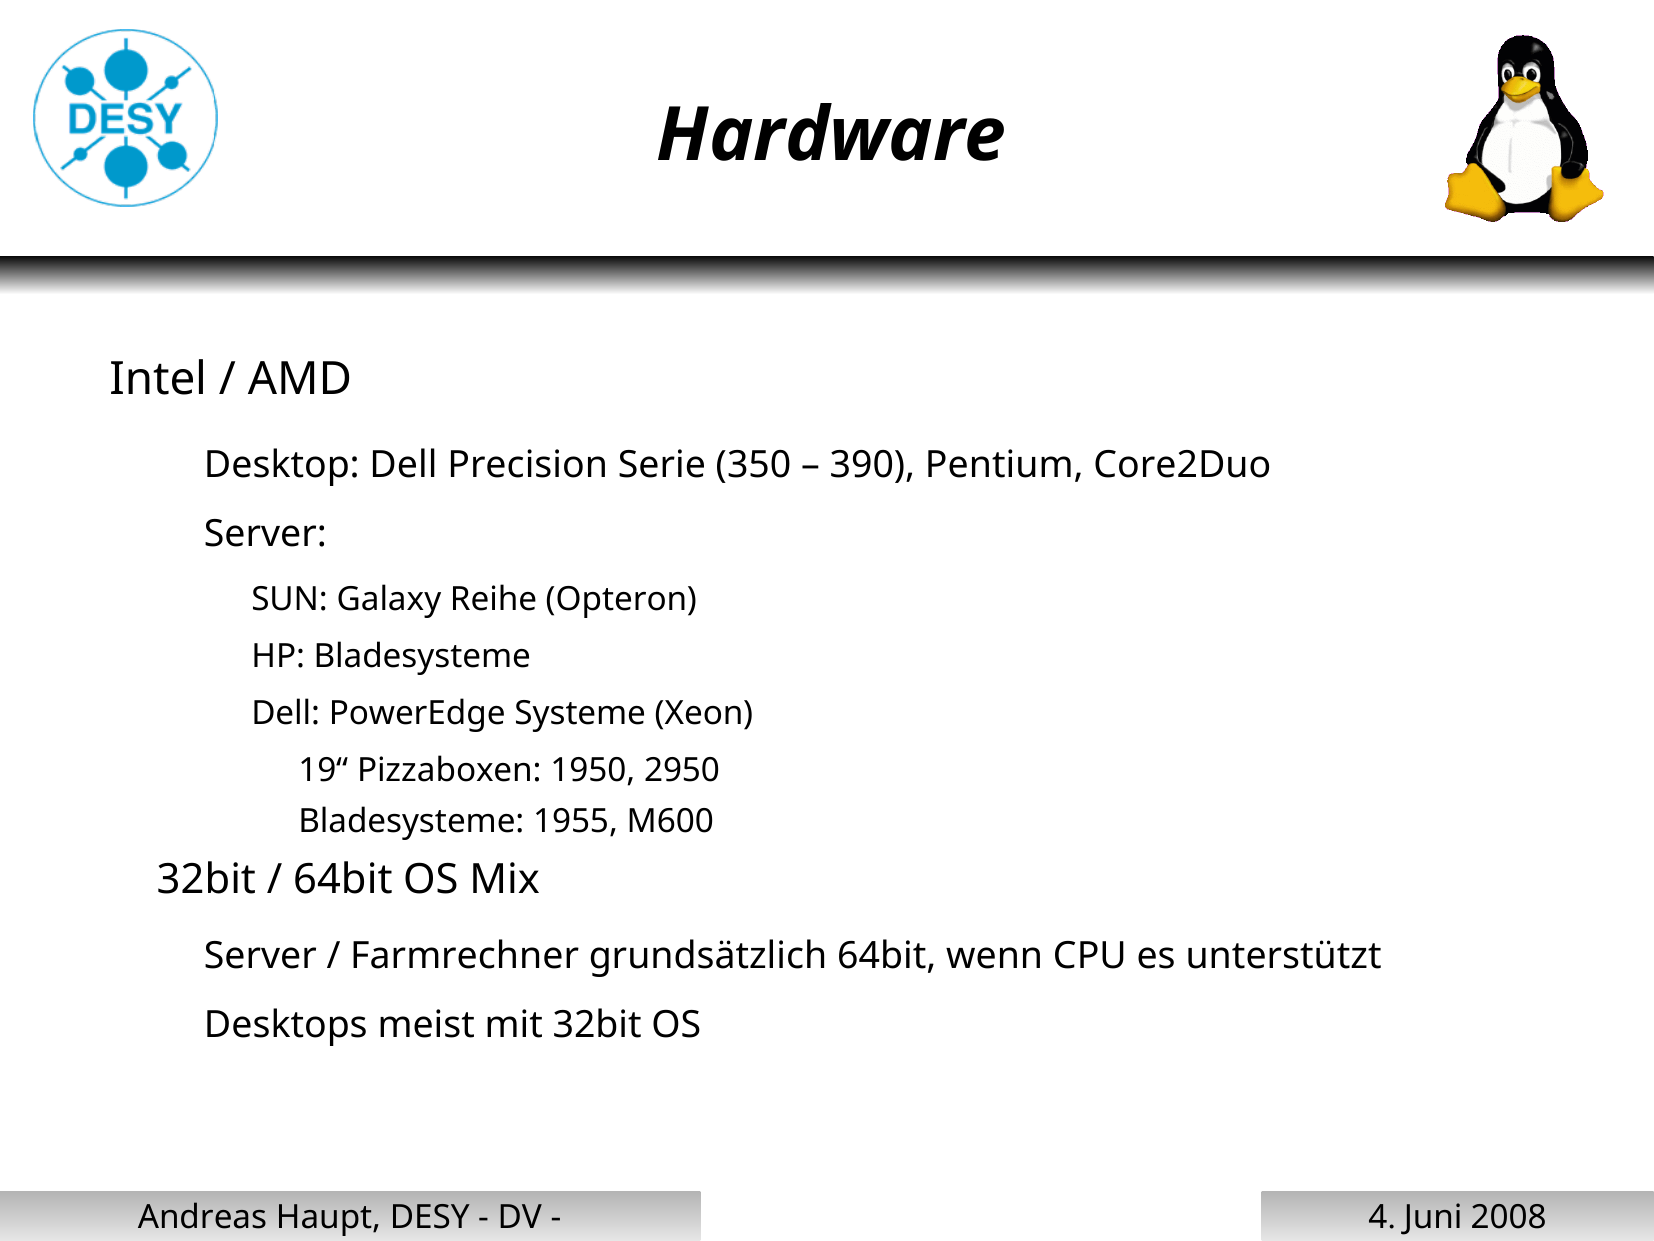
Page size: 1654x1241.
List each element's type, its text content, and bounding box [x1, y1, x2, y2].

title Hardware [250, 12, 1413, 251]
picture [33, 29, 218, 207]
picture [1429, 12, 1637, 238]
list Intel / AMD Desktop: Dell Precision Serie (350 – 390), Pentium, Core2Duo Server: SUN: Galaxy Reihe (Opteron) HP: Bladesysteme Dell: PowerEdge Systeme (Xeon) 19“ Pizzaboxen: 1950, 2950 Bladesysteme: 1955, M600 32bit / 64bit OS Mix Server / Farmrechner grundsätzlich 64bit, wenn CPU es unterstützt Desktops meist mit 32bit OS [97, 345, 1654, 1157]
